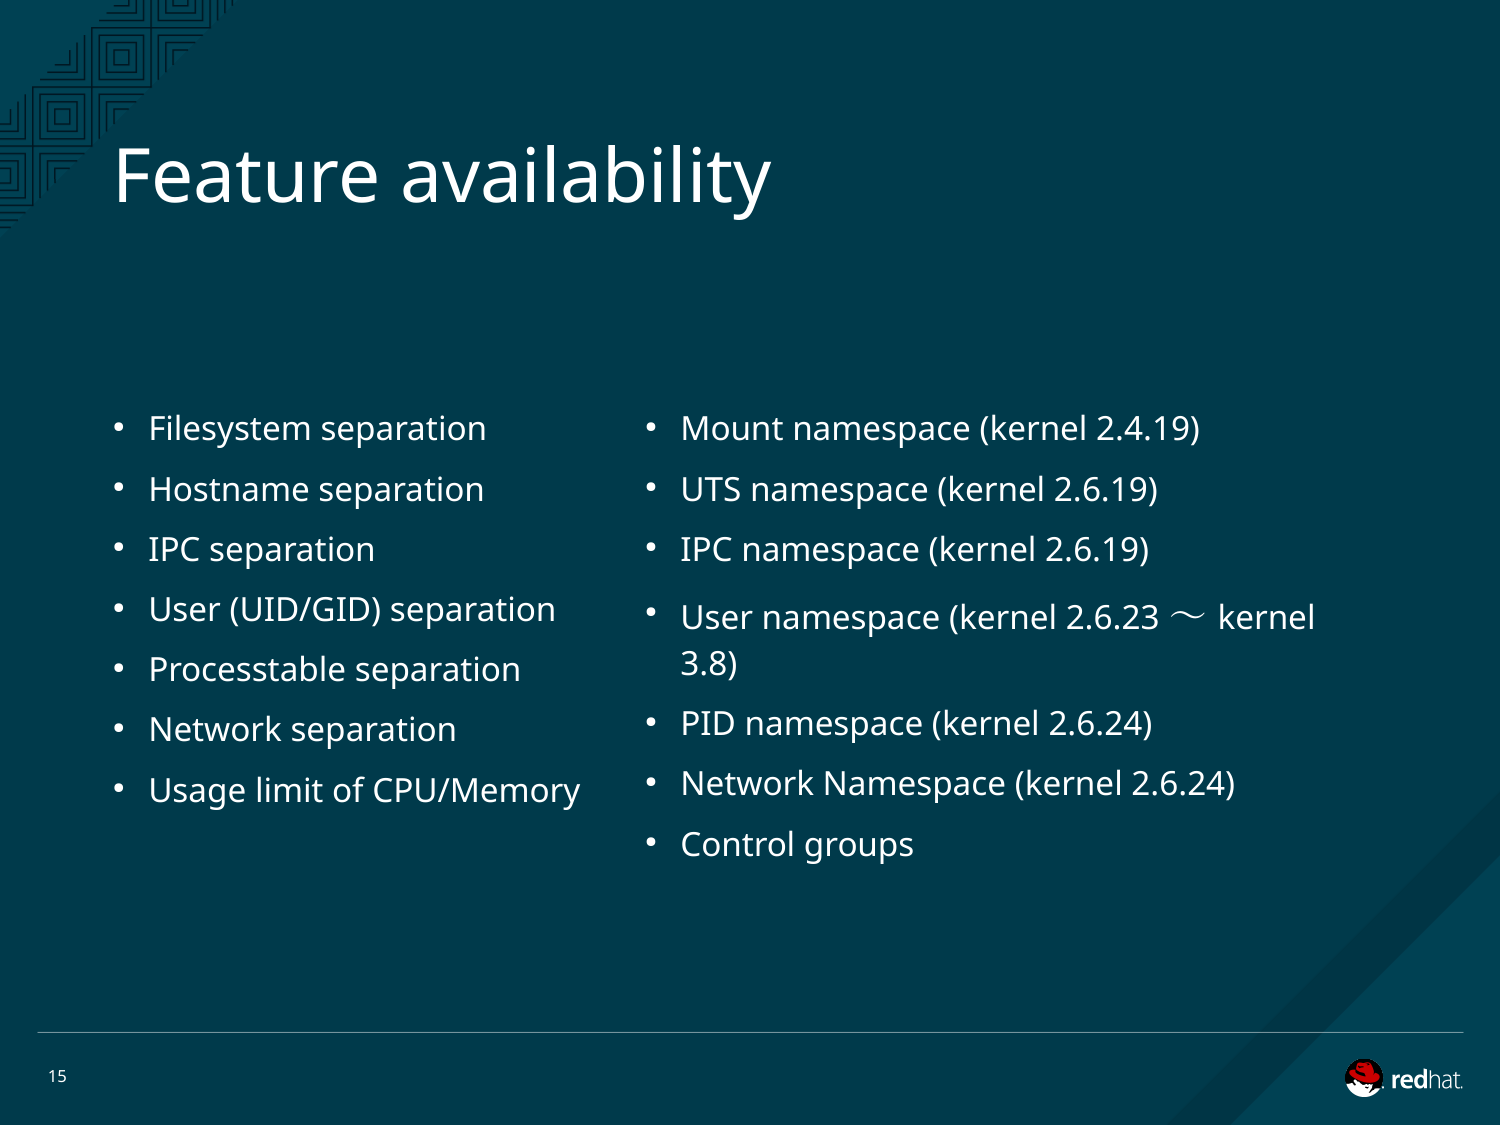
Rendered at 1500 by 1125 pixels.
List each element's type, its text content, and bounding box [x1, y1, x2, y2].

picture [1401, 1075, 1412, 1088]
picture [1393, 1075, 1399, 1088]
title Feature availability [112, 0, 1388, 225]
picture [1415, 1069, 1426, 1088]
picture [1346, 1060, 1382, 1096]
text_box Filesystem separation Hostname separation IPC separation User (UID/GID) separation Processtable separation Network separation Usage limit of CPU/Memory [112, 345, 645, 788]
text_box Mount namespace (kernel 2.4.19) UTS namespace (kernel 2.6.19) IPC namespace (kernel 2.6.19) User namespace (kernel 2.6.23〜kernel 3.8) PID namespace (kernel 2.6.24) Network Namespace (kernel 2.6.24) Control groups [645, 345, 1373, 793]
